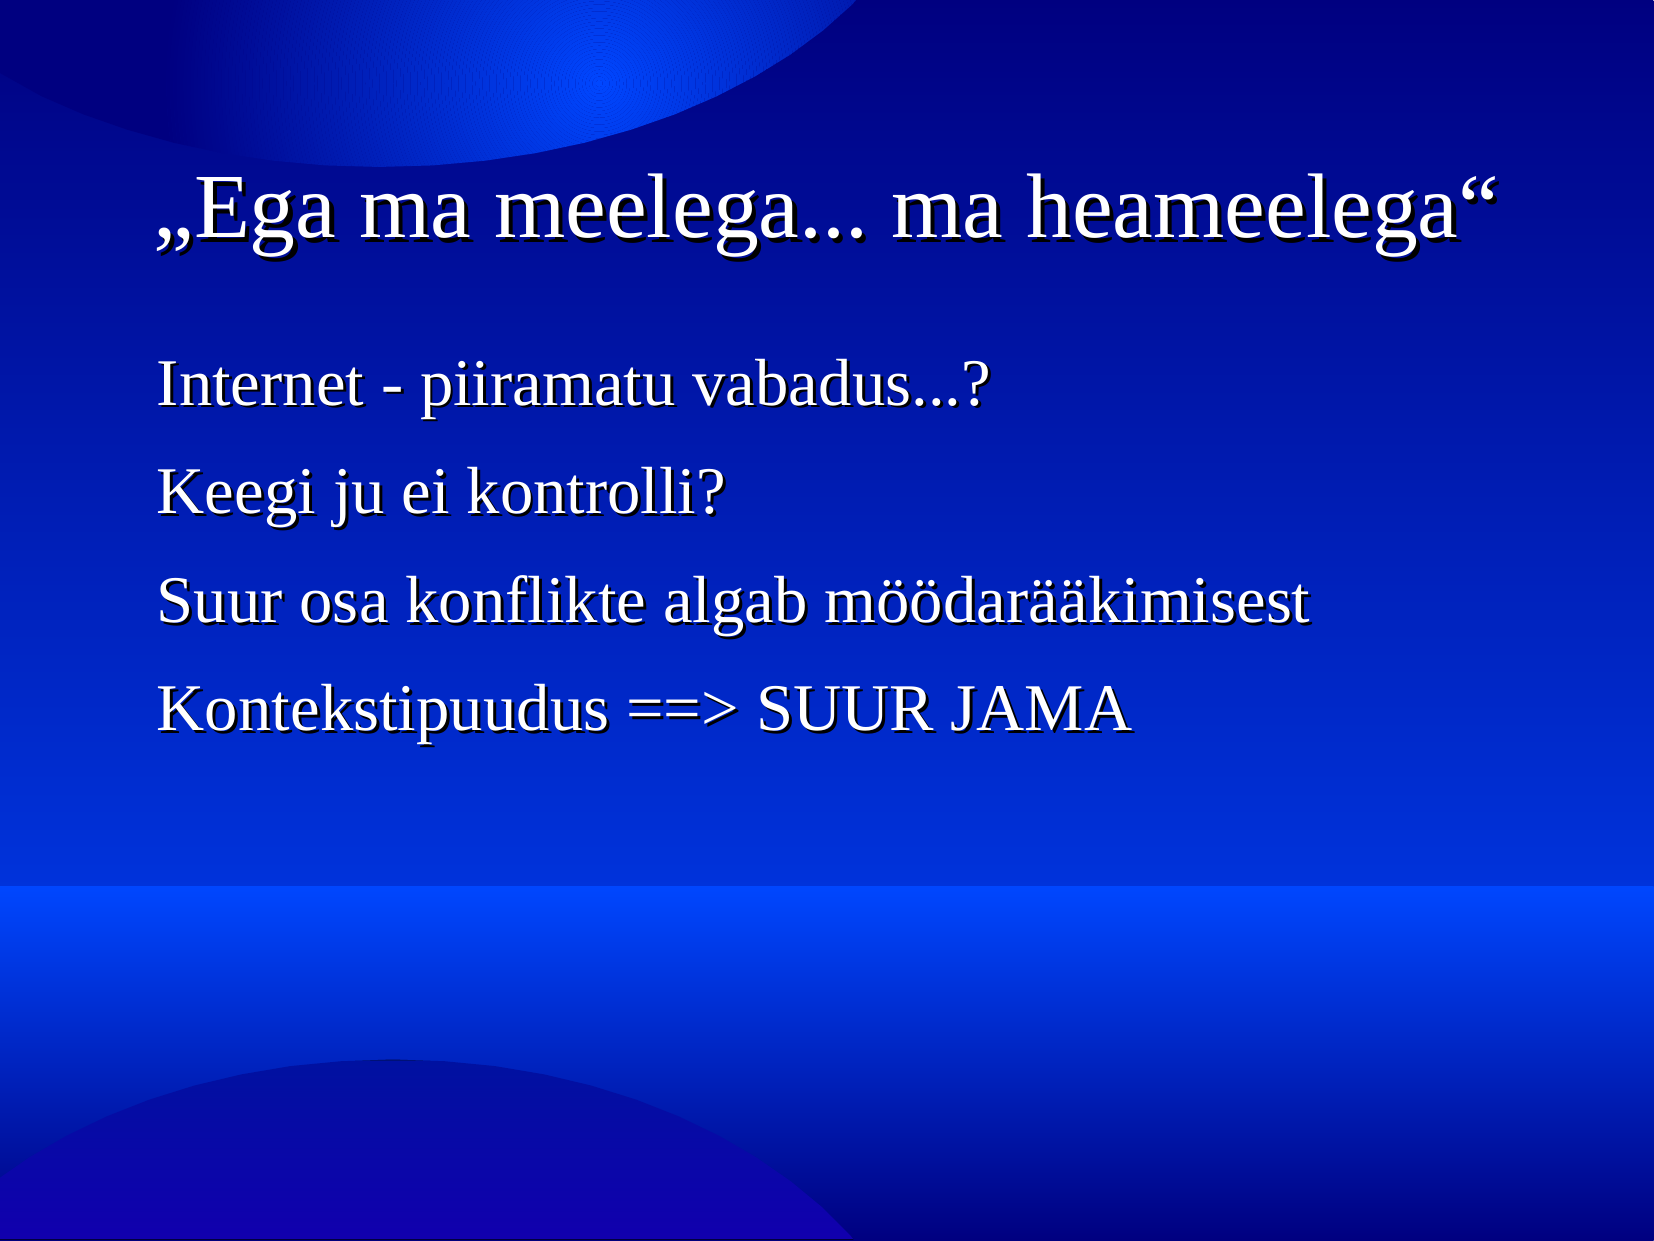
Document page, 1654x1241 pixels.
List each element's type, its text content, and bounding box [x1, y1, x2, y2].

title „Ega ma meelega... ma heameelega“ [121, 102, 1534, 311]
list Internet - piiramatu vabadus...? Keegi ju ei kontrolli? Suur osa konflikte algab möödarääkimisest Kontekstipuudus ==> SUUR JAMA [121, 344, 1534, 1127]
